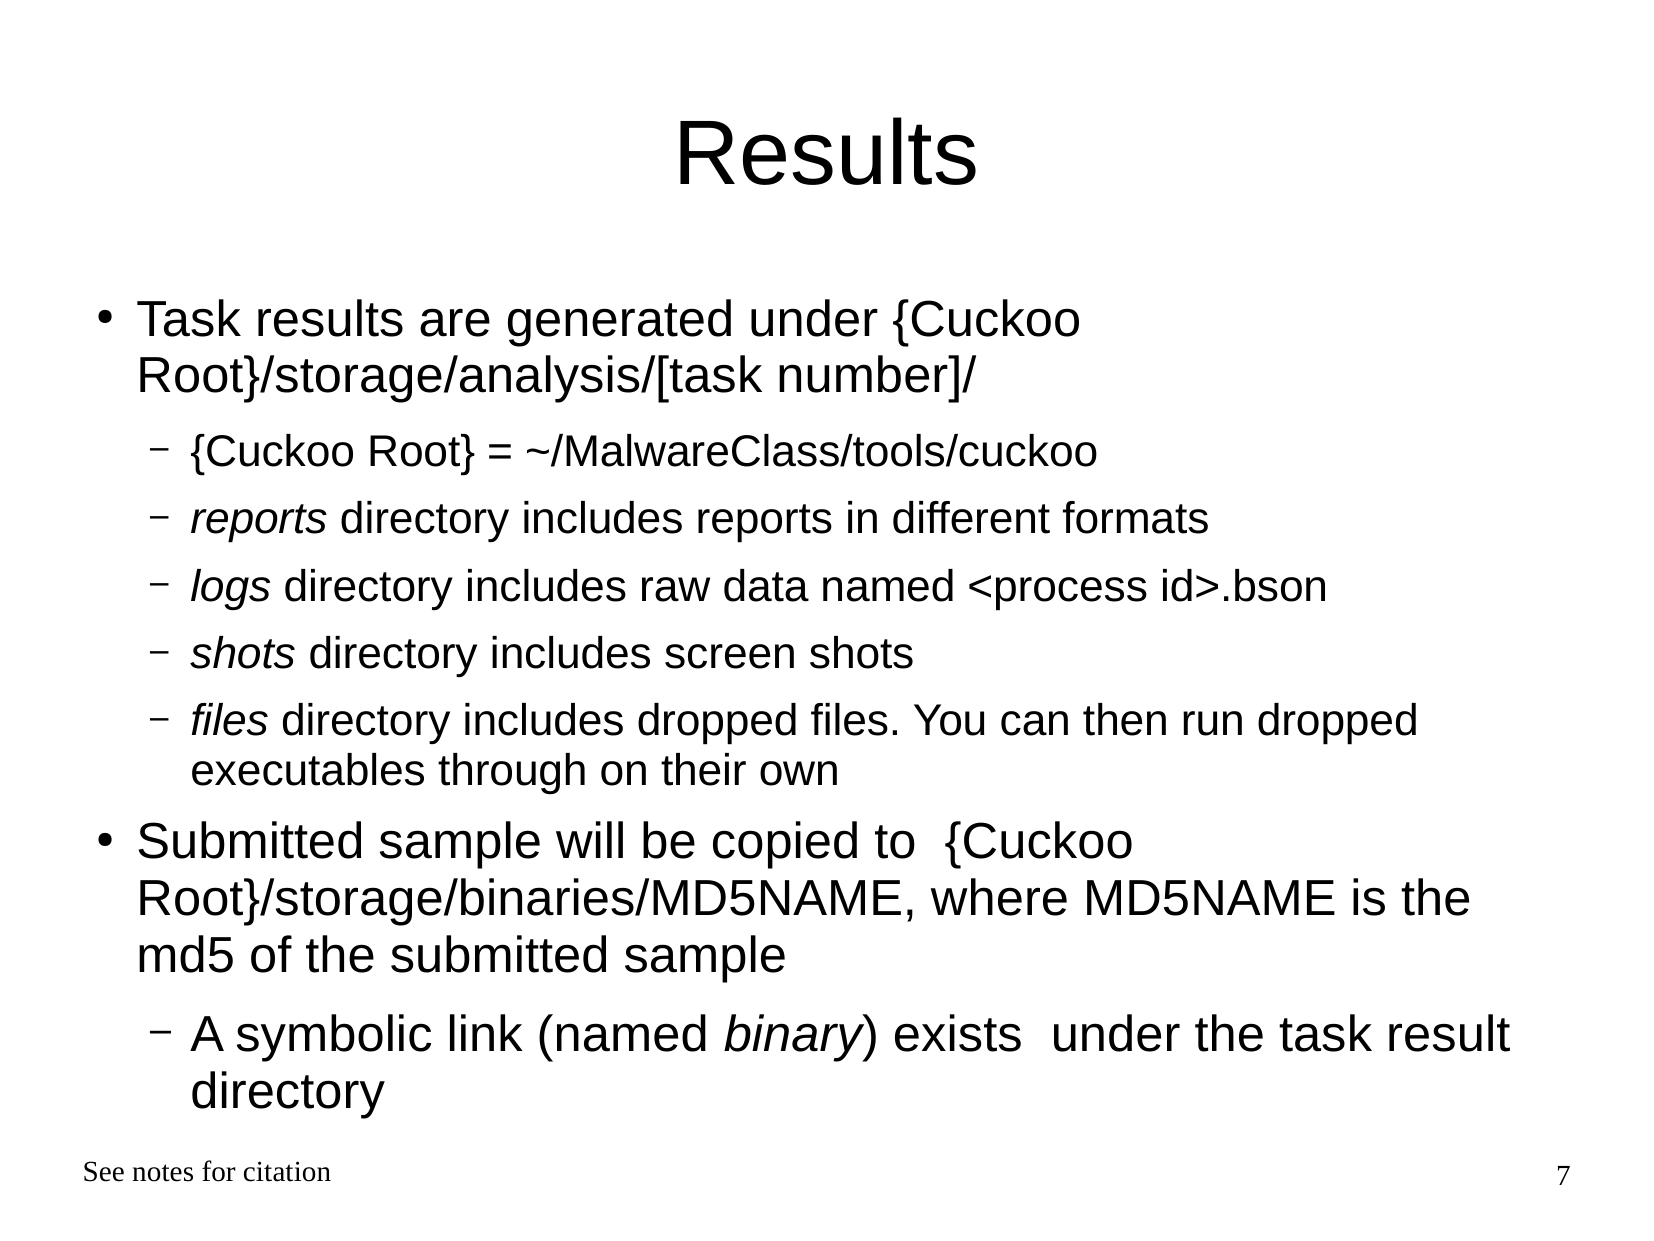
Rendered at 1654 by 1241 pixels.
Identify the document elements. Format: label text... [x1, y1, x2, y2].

title Results [82, 49, 1571, 257]
list Task results are generated under {Cuckoo Root}/storage/analysis/[task number]/ {Cuckoo Root} = ~/MalwareClass/tools/cuckoo reports directory includes reports in different formats logs directory includes raw data named <process id>.bson shots directory includes screen shots files directory includes dropped files. You can then run dropped executables through on their own Submitted sample will be copied to {Cuckoo Root}/storage/binaries/MD5NAME, where MD5NAME is the md5 of the submitted sample A symbolic link (named binary) exists under the task result directory [82, 290, 1576, 1126]
